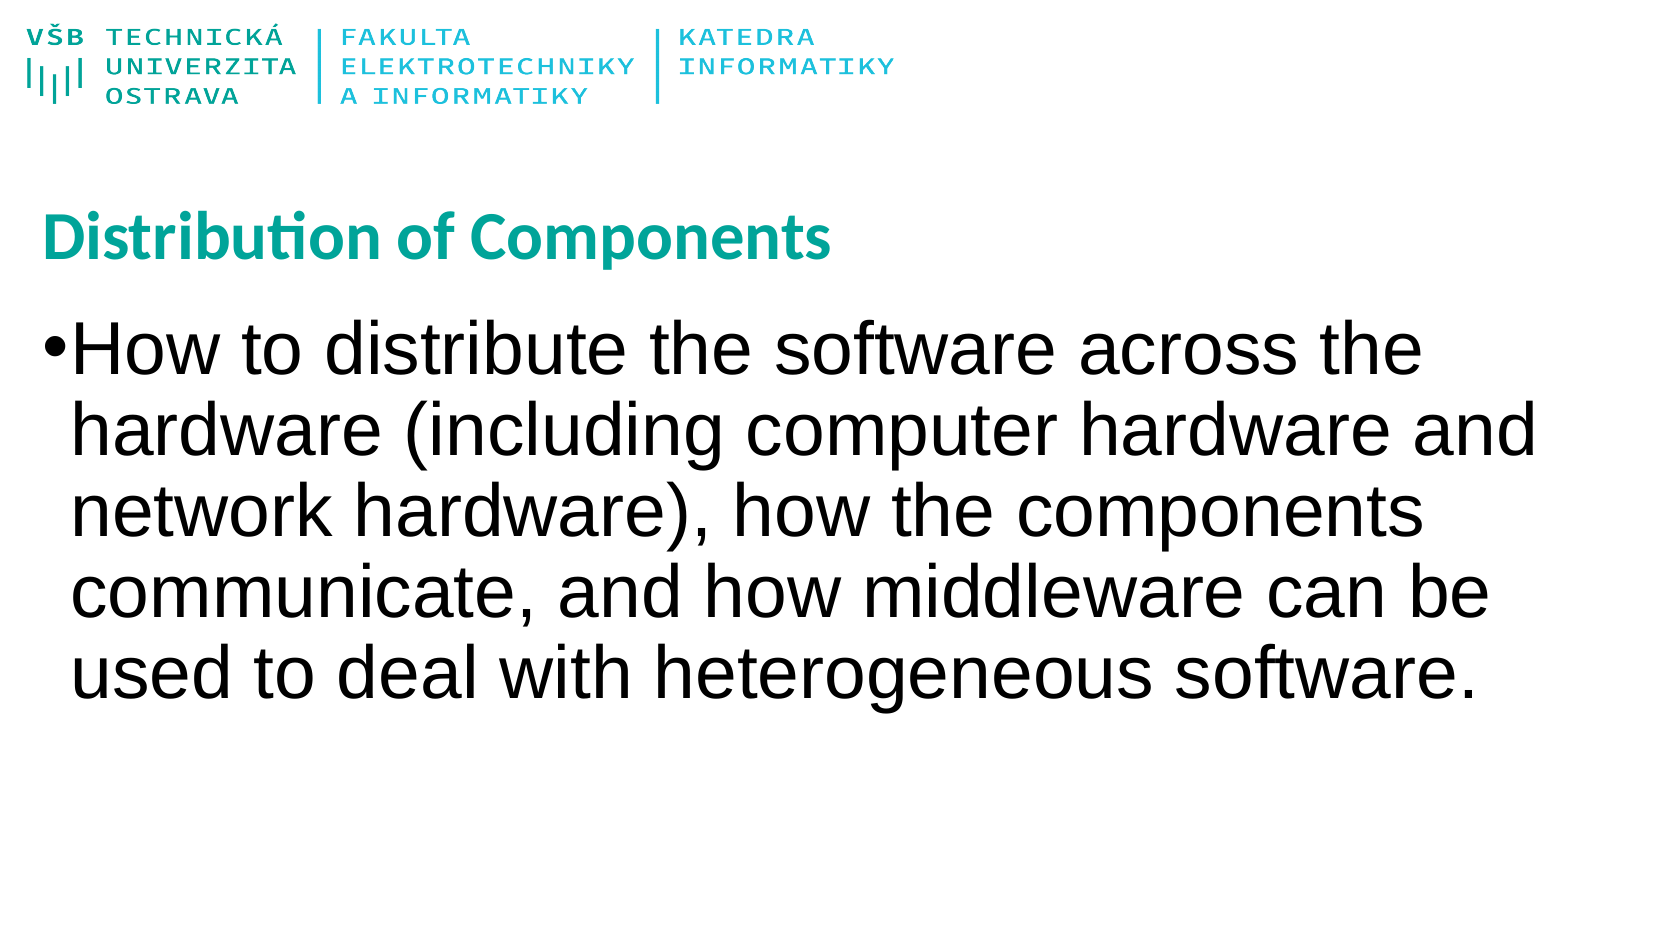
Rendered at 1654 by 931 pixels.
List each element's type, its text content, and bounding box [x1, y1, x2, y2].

list How to distribute the software across the hardware (including computer hardware and network hardware), how the components communicate, and how middleware can be used to deal with heterogeneous software. [27, 302, 1628, 842]
picture [26, 23, 894, 104]
title Distribution of Components [27, 142, 1628, 282]
